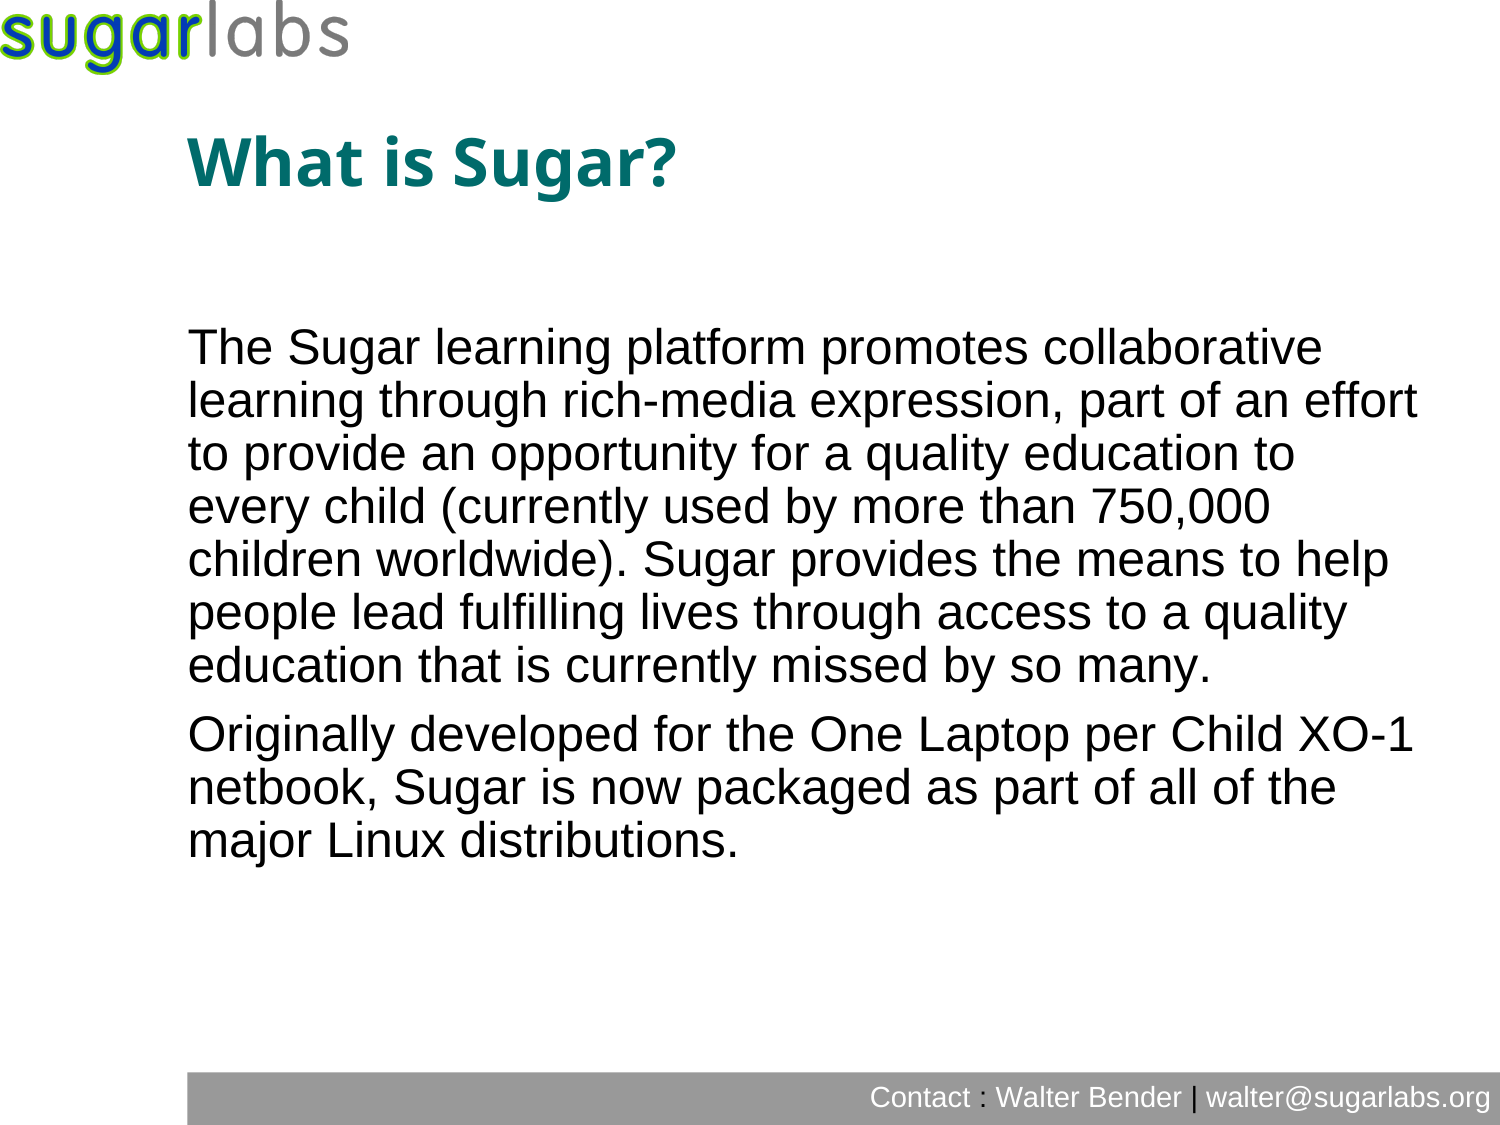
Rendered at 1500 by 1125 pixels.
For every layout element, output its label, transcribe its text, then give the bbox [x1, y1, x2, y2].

subtitle The Sugar learning platform promotes collaborative learning through rich-media expression, part of an effort to provide an opportunity for a quality education to every child (currently used by more than 750,000 children worldwide). Sugar provides the means to help people lead fulfilling lives through access to a quality education that is currently missed by so many. Originally developed for the One Laptop per Child XO-1 netbook, Sugar is now packaged as part of all of the major Linux distributions. [187, 285, 1426, 975]
picture [0, 0, 348, 75]
title What is Sugar? [187, 82, 1500, 225]
